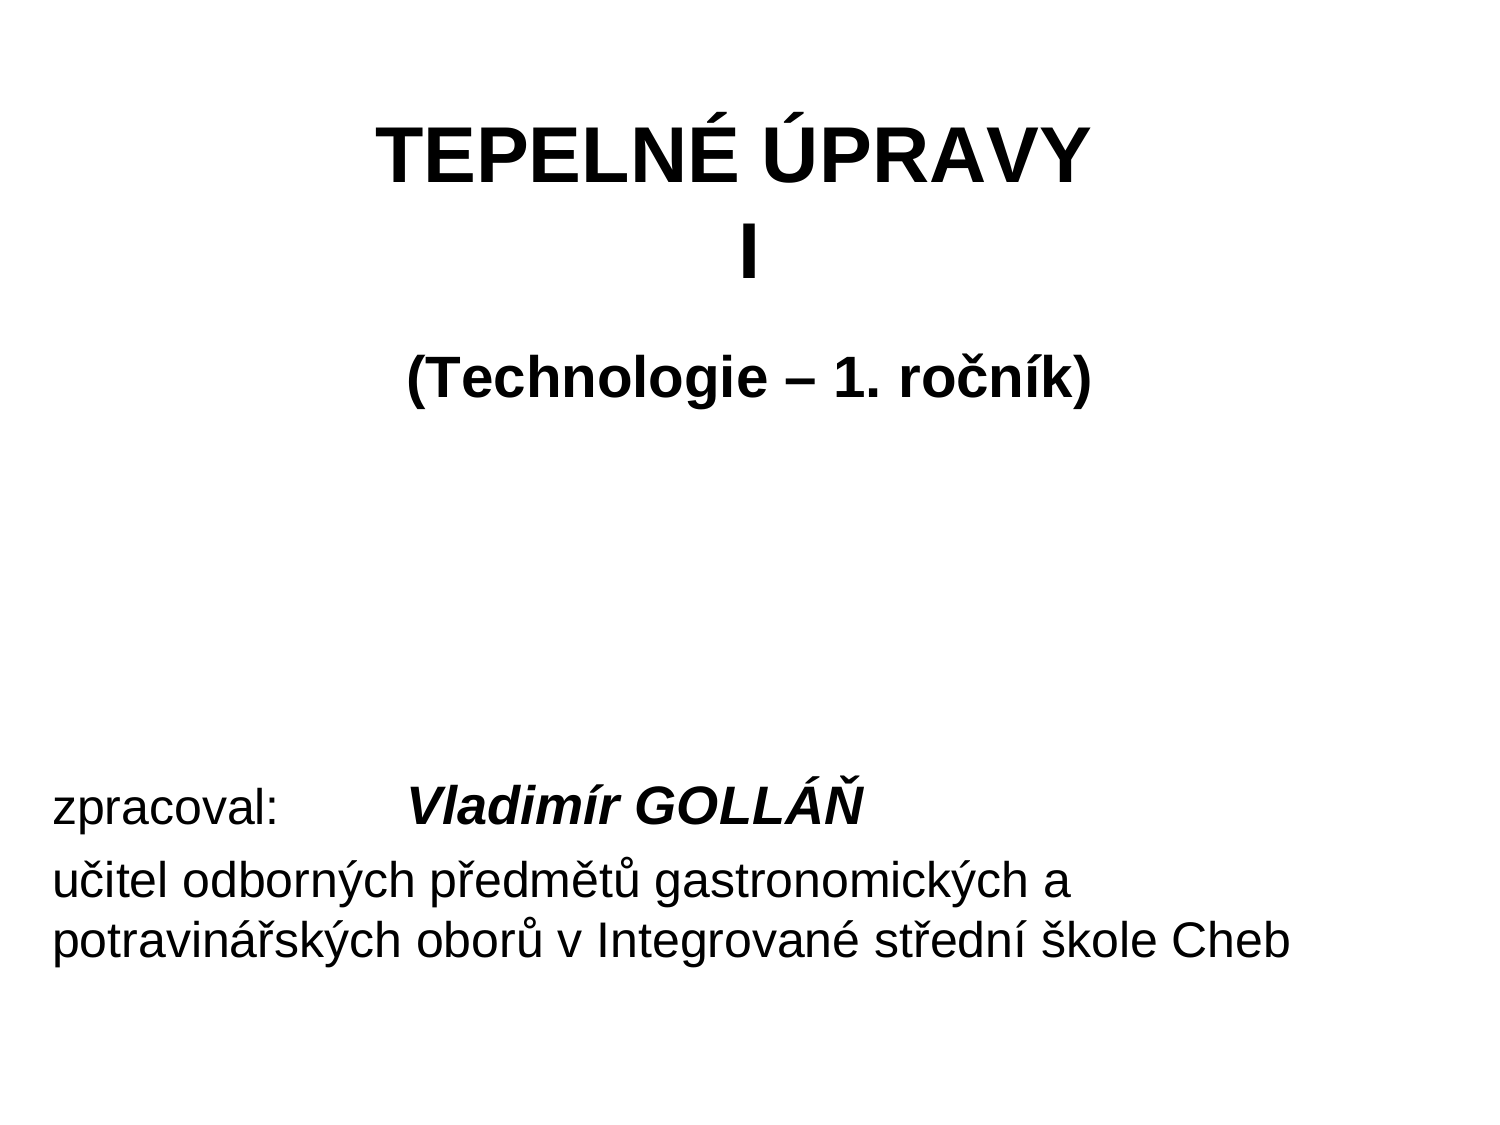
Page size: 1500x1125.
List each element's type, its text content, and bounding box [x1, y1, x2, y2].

subtitle zpracoval: Vladimír GOLLÁŇ učitel odborných předmětů gastronomických a potravinářských oborů v Integrované střední škole Cheb [37, 762, 1425, 1013]
title TEPELNÉ ÚPRAVY I (Technologie – 1. ročník) [112, 96, 1388, 417]
